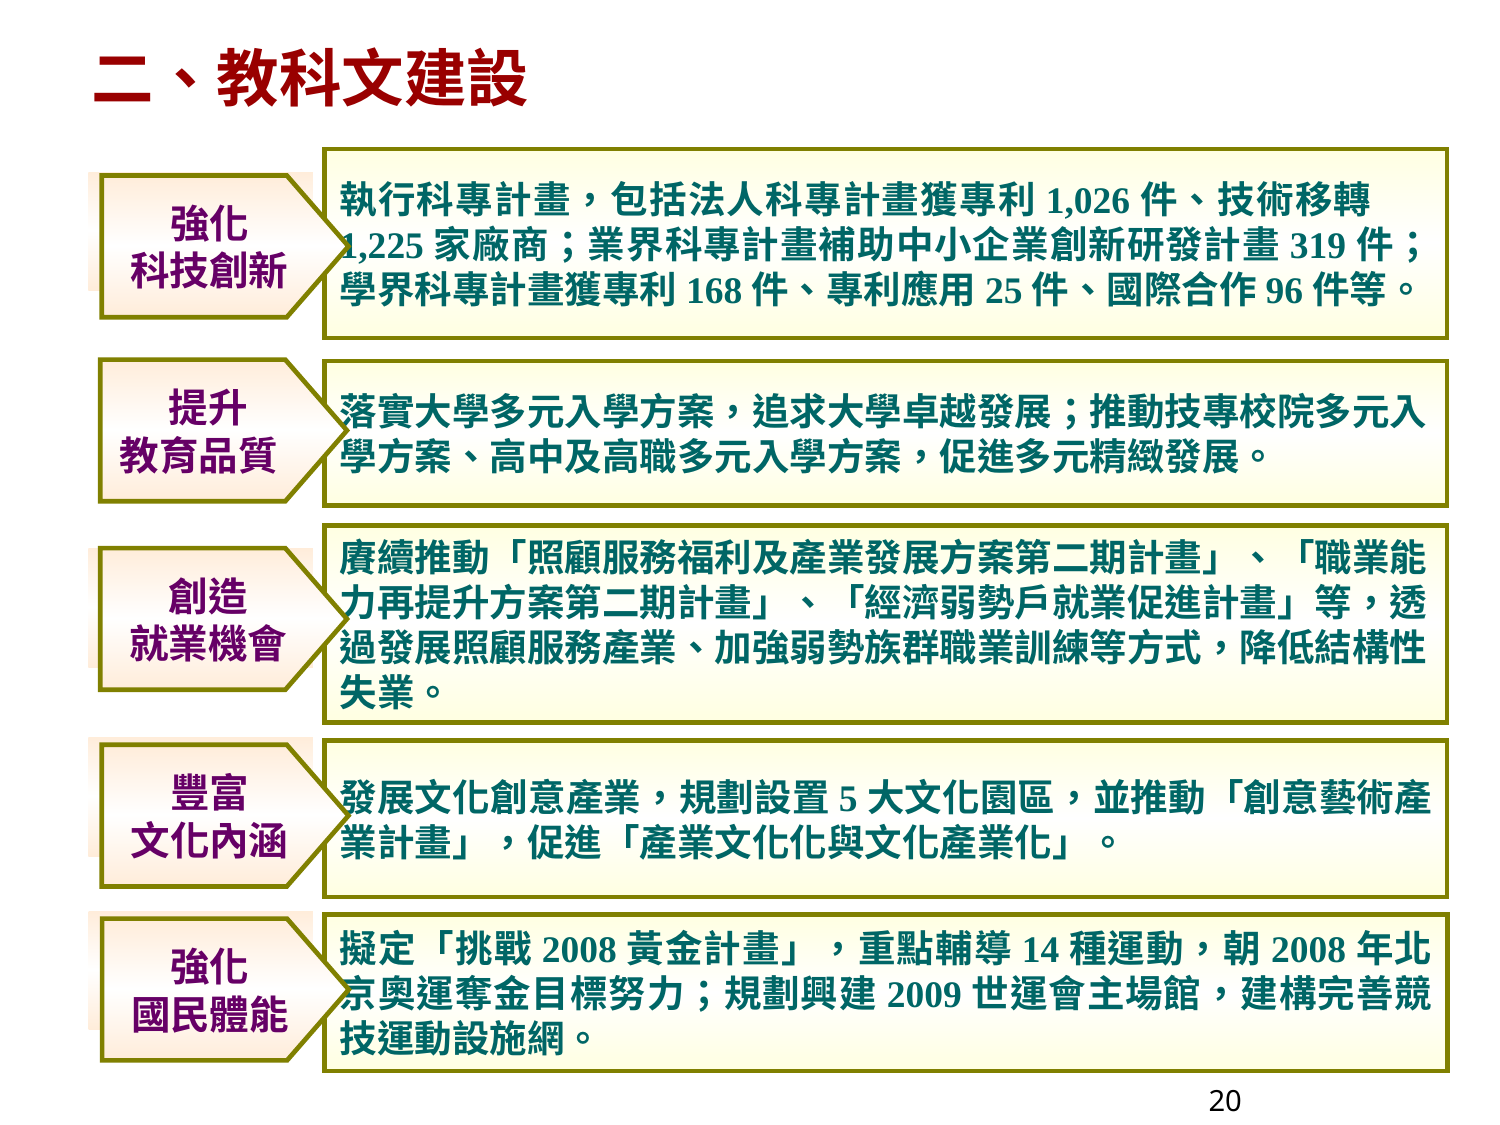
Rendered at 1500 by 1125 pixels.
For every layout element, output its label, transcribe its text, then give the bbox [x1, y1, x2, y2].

text_box [88, 911, 313, 1030]
text_box 擬定「挑戰2008黃金計畫」，重點輔導14種運動，朝2008年北京奧運奪金目標努力；規劃興建2009世運會主場館，建構完善競技運動設施網。 [325, 915, 1447, 1071]
text_box 執行科專計畫，包括法人科專計畫獲專利1,026件、技術移轉1,225家廠商；業界科專計畫補助中小企業創新研發計畫319件；學界科專計畫獲專利168件、專利應用25件、國際合作96件等。 [325, 149, 1447, 338]
text_box [306, 660, 313, 668]
text_box 豐富 文化內涵 [101, 744, 349, 887]
text_box 創造 就業機會 [100, 548, 347, 690]
text_box [287, 548, 313, 578]
text_box 強化 科技創新 [101, 175, 349, 318]
text_box 二、教科文建設 [76, 31, 1353, 122]
text_box 發展文化創意產業，規劃設置5大文化園區，並推動「創意藝術產業計畫」，促進「產業文化化與文化產業化」。 [325, 741, 1447, 897]
text_box 落實大學多元入學方案，追求大學卓越發展；推動技專校院多元入學方案、高中及高職多元入學方案，促進多元精緻發展。 [325, 361, 1447, 505]
text_box [88, 737, 313, 857]
text_box [88, 172, 313, 291]
text_box 強化 國民體能 [102, 918, 349, 1061]
text_box [1193, 1054, 1500, 1125]
text_box [88, 548, 100, 668]
text_box 賡續推動「照顧服務福利及產業發展方案第二期計畫」、「職業能力再提升方案第二期計畫」、「經濟弱勢戶就業促進計畫」等，透過發展照顧服務產業、加強弱勢族群職業訓練等方式，降低結構性失業。 [325, 525, 1447, 722]
text_box 提升 教育品質 [100, 359, 347, 502]
